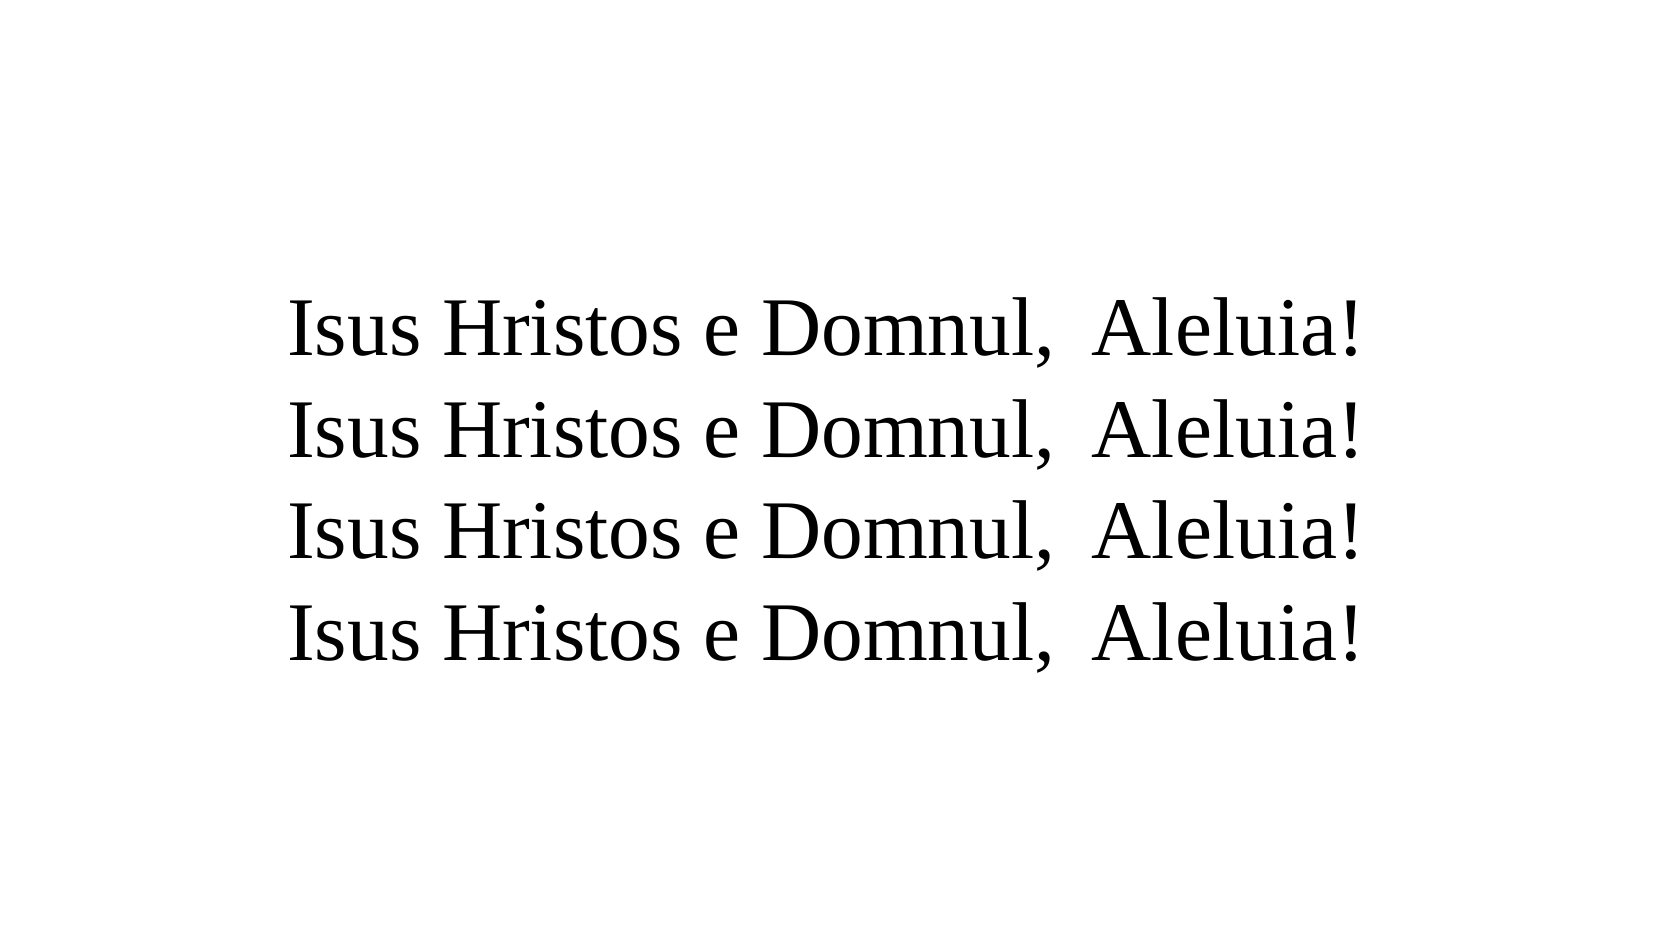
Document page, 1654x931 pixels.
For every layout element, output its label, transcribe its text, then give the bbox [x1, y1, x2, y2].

subtitle Isus Hristos e Domnul, Aleluia! Isus Hristos e Domnul, Aleluia! Isus Hristos e Domnul, Aleluia! Isus Hristos e Domnul, Aleluia! [165, 205, 1489, 745]
